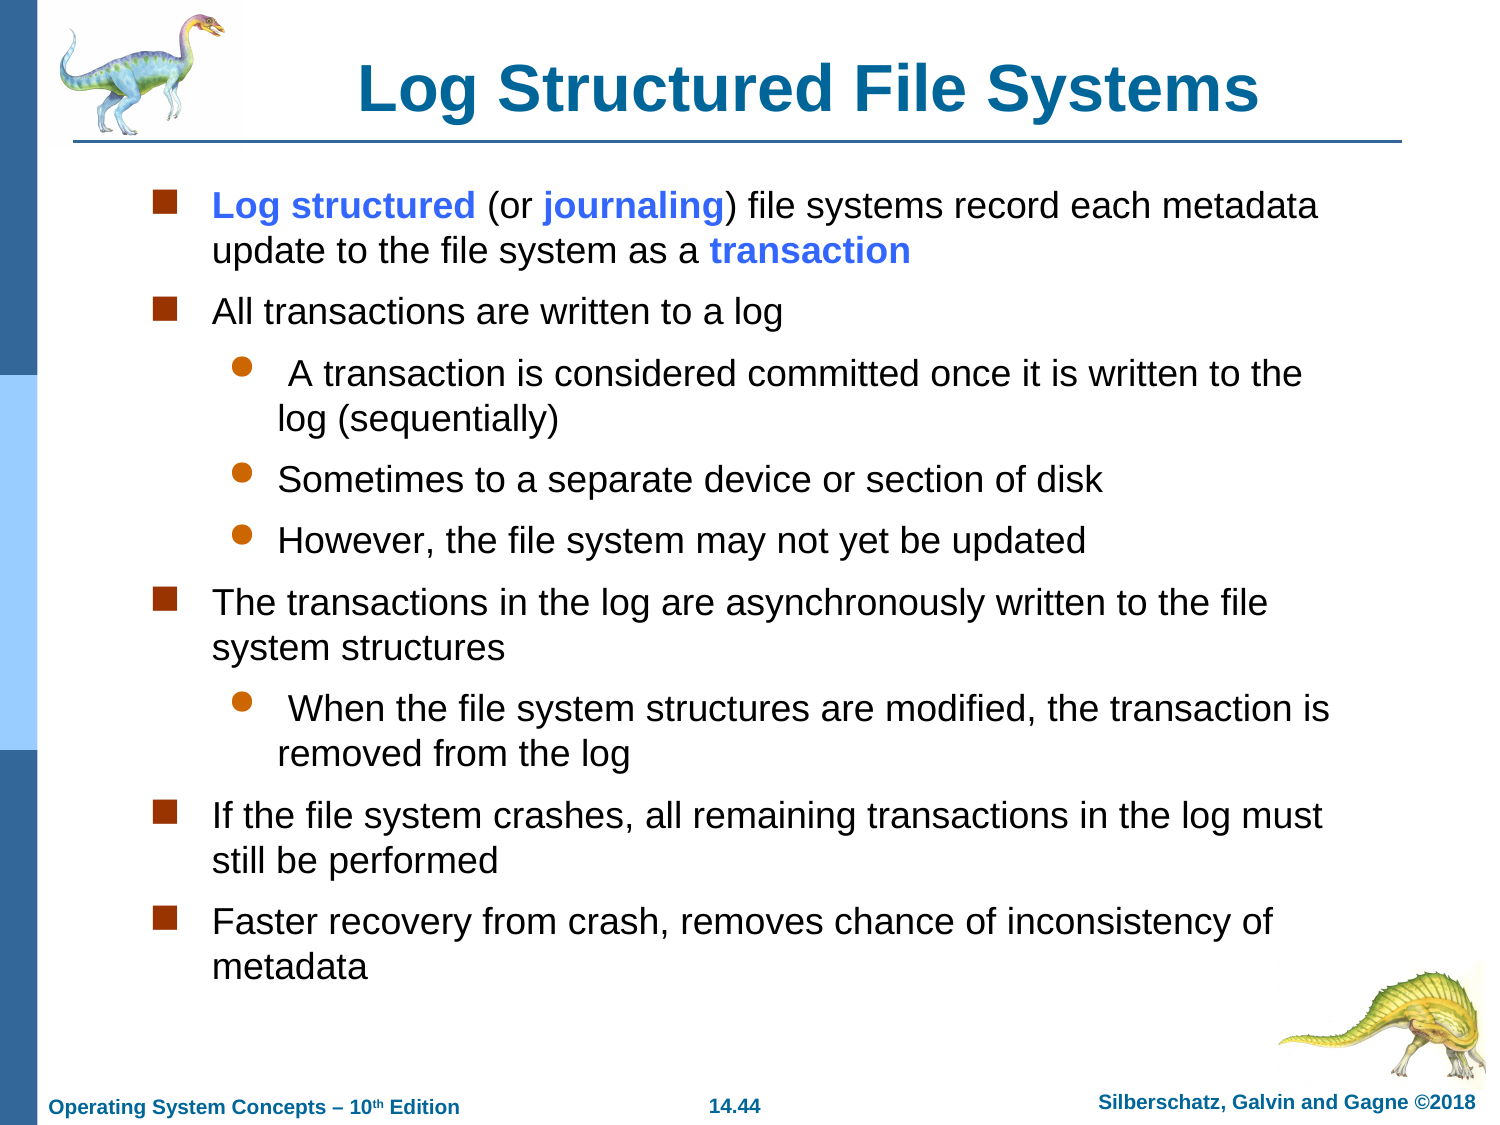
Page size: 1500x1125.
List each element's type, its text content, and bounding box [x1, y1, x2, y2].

picture [1415, 1094, 1423, 1099]
list Log structured (or journaling) file systems record each metadata update to the file system as a transaction All transactions are written to a log A transaction is considered committed once it is written to the log (sequentially) Sometimes to a separate device or section of disk However, the file system may not yet be updated The transactions in the log are asynchronously written to the file system structures When the file system structures are modified, the transaction is removed from the log If the file system crashes, all remaining transactions in the log must still be performed Faster recovery from crash, removes chance of inconsistency of metadata [140, 173, 1348, 1045]
picture [46, 0, 243, 149]
picture [1275, 959, 1486, 1090]
title Log Structured File Systems [193, 37, 1426, 133]
